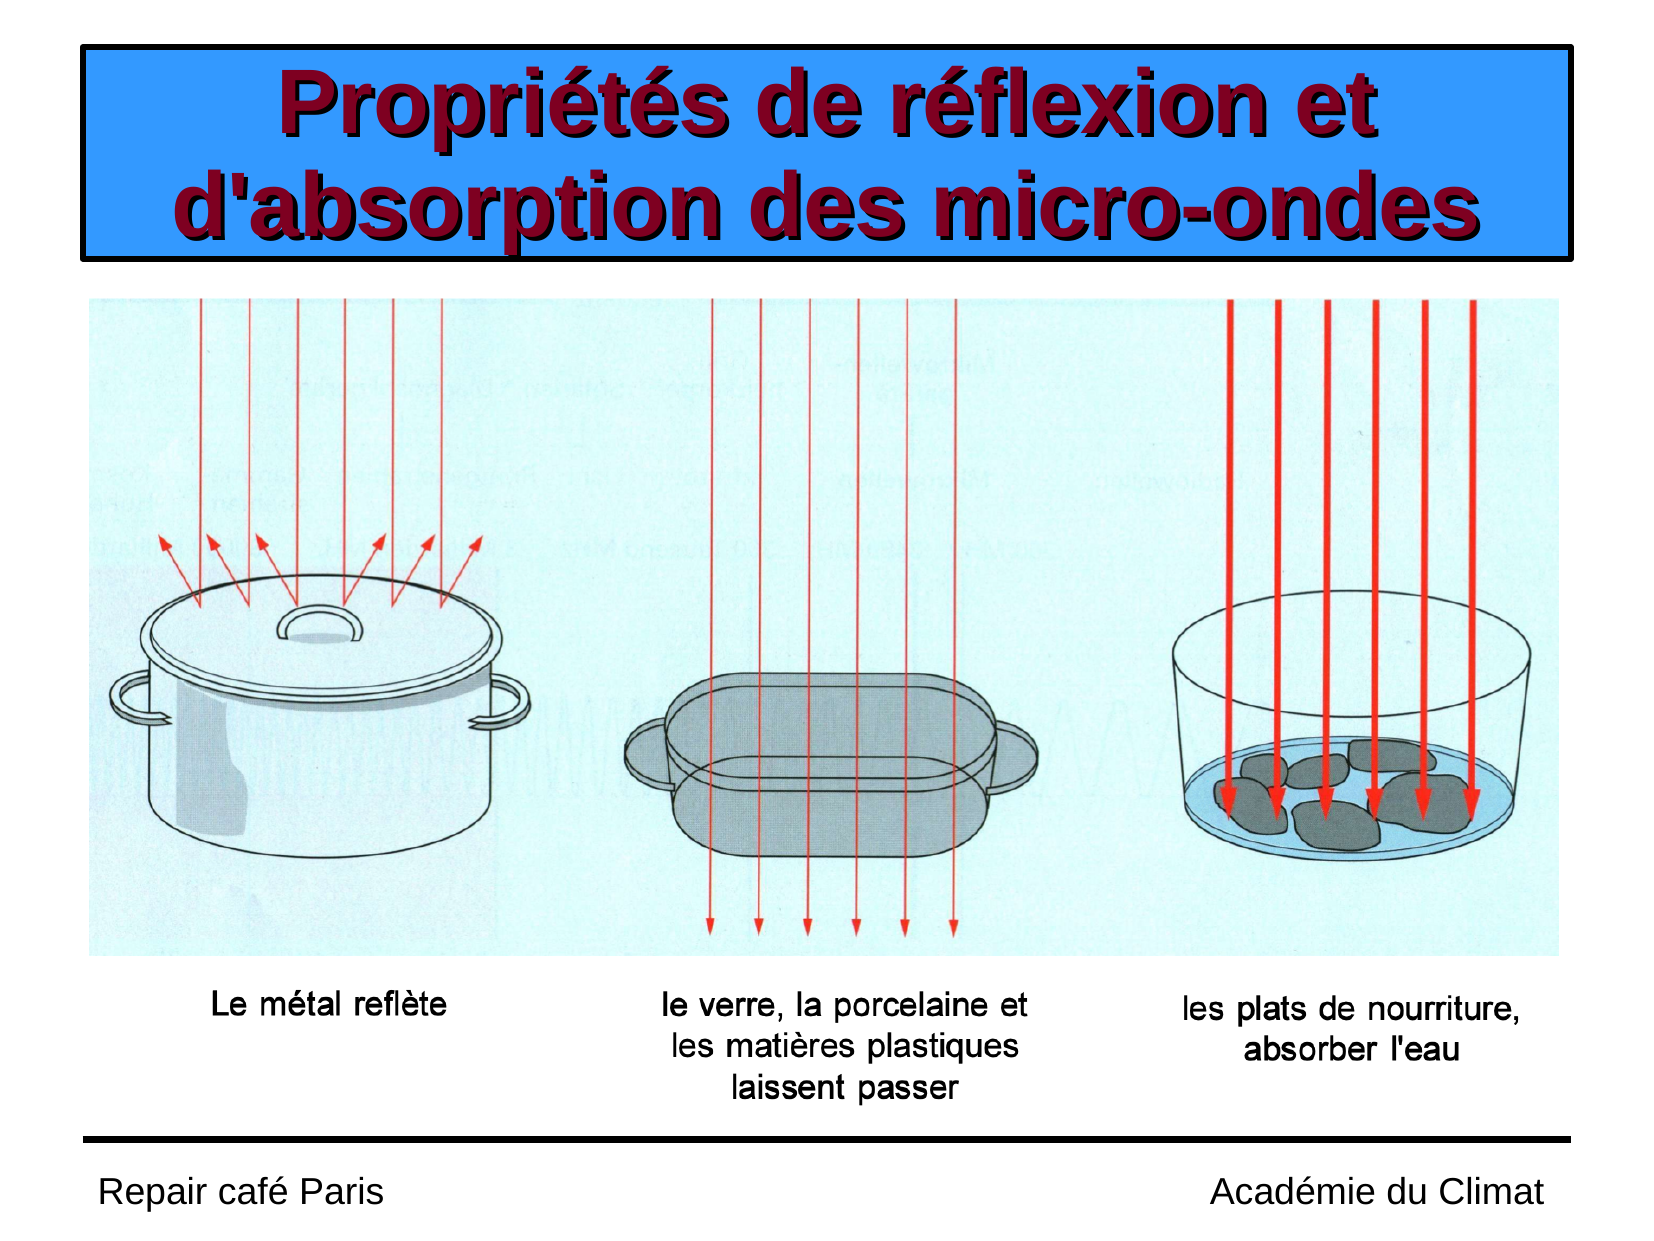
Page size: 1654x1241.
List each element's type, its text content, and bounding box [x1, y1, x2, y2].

title Propriétés de réflexion et d'absorption des micro-ondes [82, 47, 1571, 259]
text_box Repair café Paris Académie du Climat [82, 1163, 1571, 1220]
picture [82, 292, 1571, 1106]
